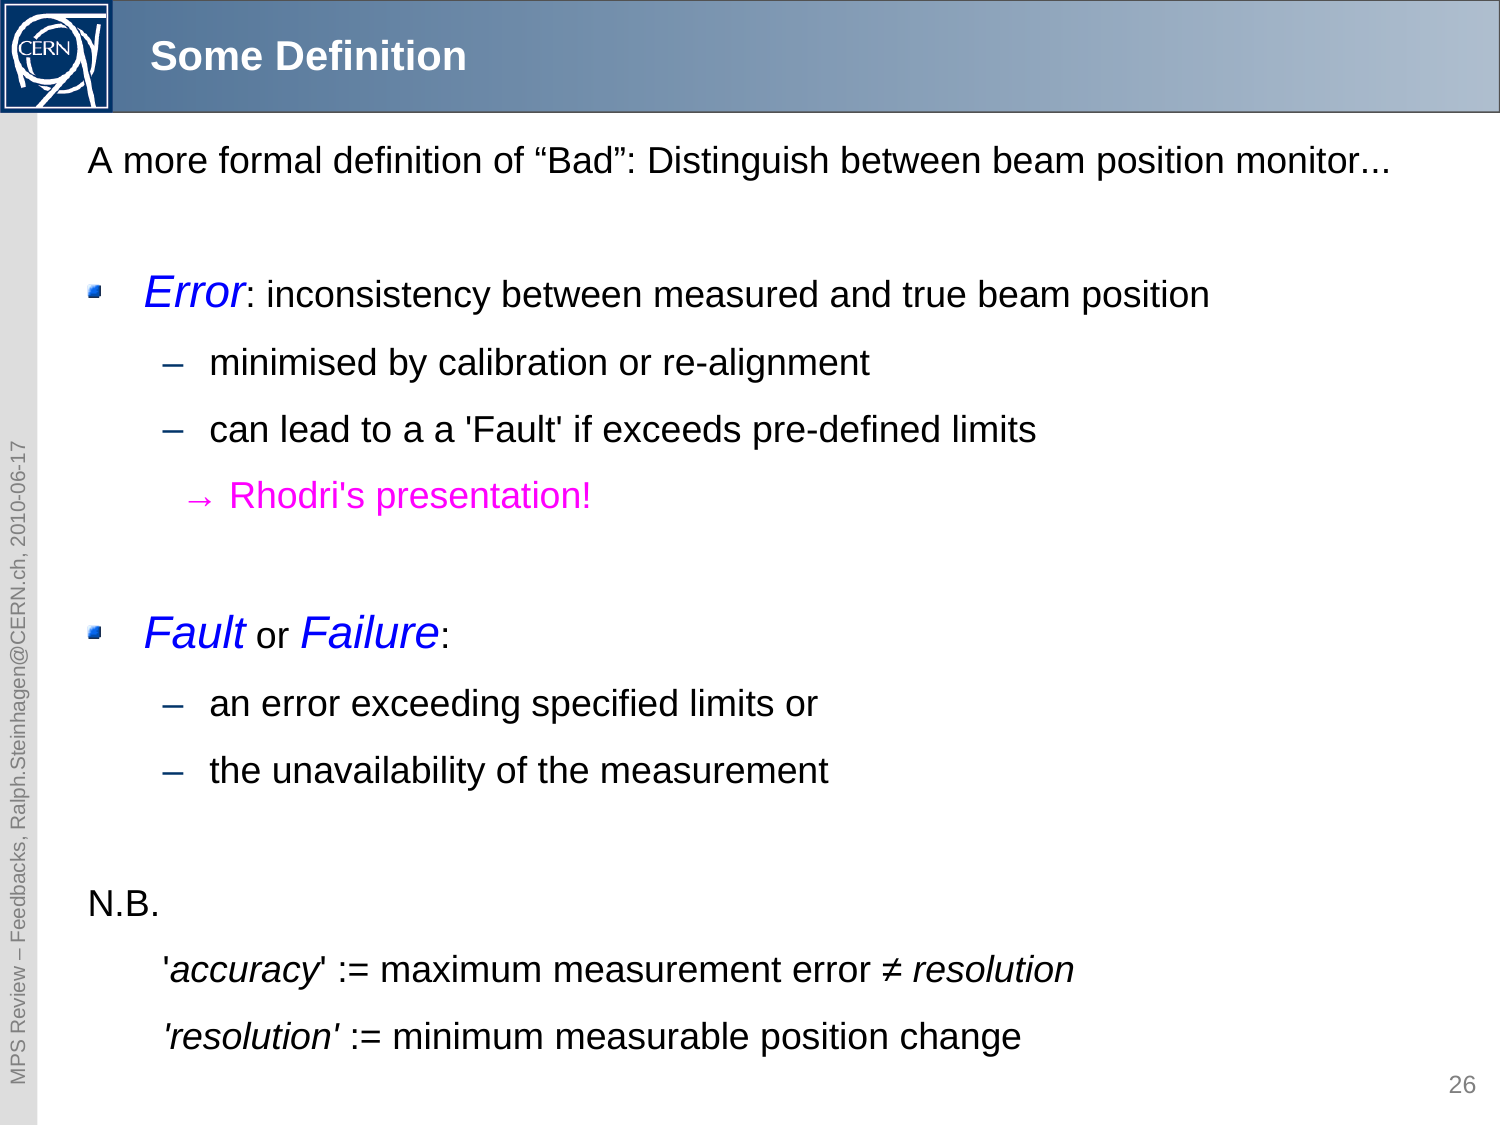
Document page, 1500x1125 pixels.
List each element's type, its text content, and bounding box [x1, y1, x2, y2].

title Some Definition [150, 0, 1201, 113]
list A more formal definition of “Bad”: Distinguish between beam position monitor... Error: inconsistency between measured and true beam position minimised by calibration or re-alignment can lead to a a 'Fault' if exceeds pre-defined limits → Rhodri's presentation! Fault or Failure: an error exceeding specified limits or the unavailability of the measurement N.B. 'accuracy' := maximum measurement error ≠ resolution 'resolution' := minimum measurable position change [87, 137, 1438, 1058]
picture [0, 0, 113, 113]
